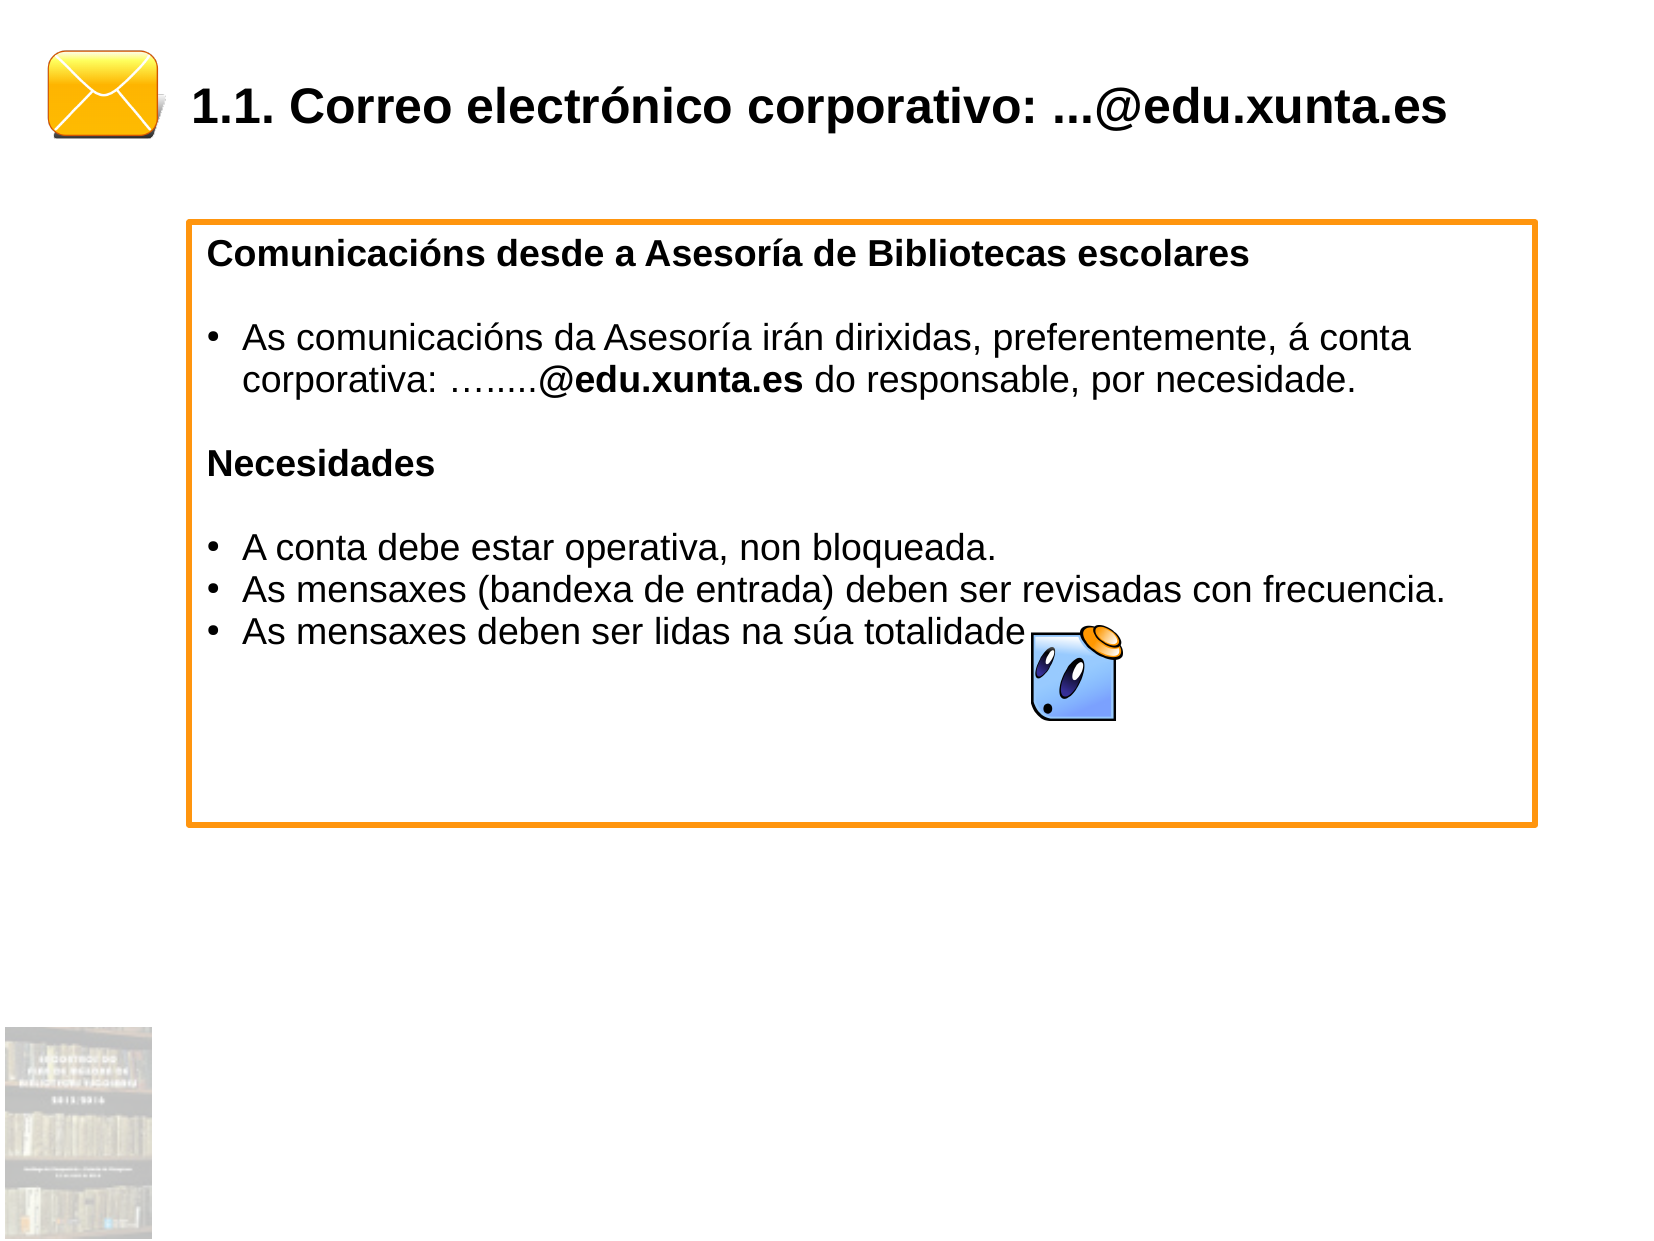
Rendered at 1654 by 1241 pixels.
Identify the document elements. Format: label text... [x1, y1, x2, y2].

picture [5, 1027, 152, 1239]
picture [1031, 625, 1123, 721]
picture [47, 35, 166, 154]
text_box Comunicacións desde a Asesoría de Bibliotecas escolares As comunicacións da Asesoría irán dirixidas, preferentemente, á conta corporativa: ….....@edu.xunta.es do responsable, por necesidade. Necesidades A conta debe estar operativa, non bloqueada. As mensaxes (bandexa de entrada) deben ser revisadas con frecuencia. As mensaxes deben ser lidas na súa totalidade [188, 222, 1536, 825]
text_box 1.1. Correo electrónico corporativo: ...@edu.xunta.es [177, 70, 1619, 198]
